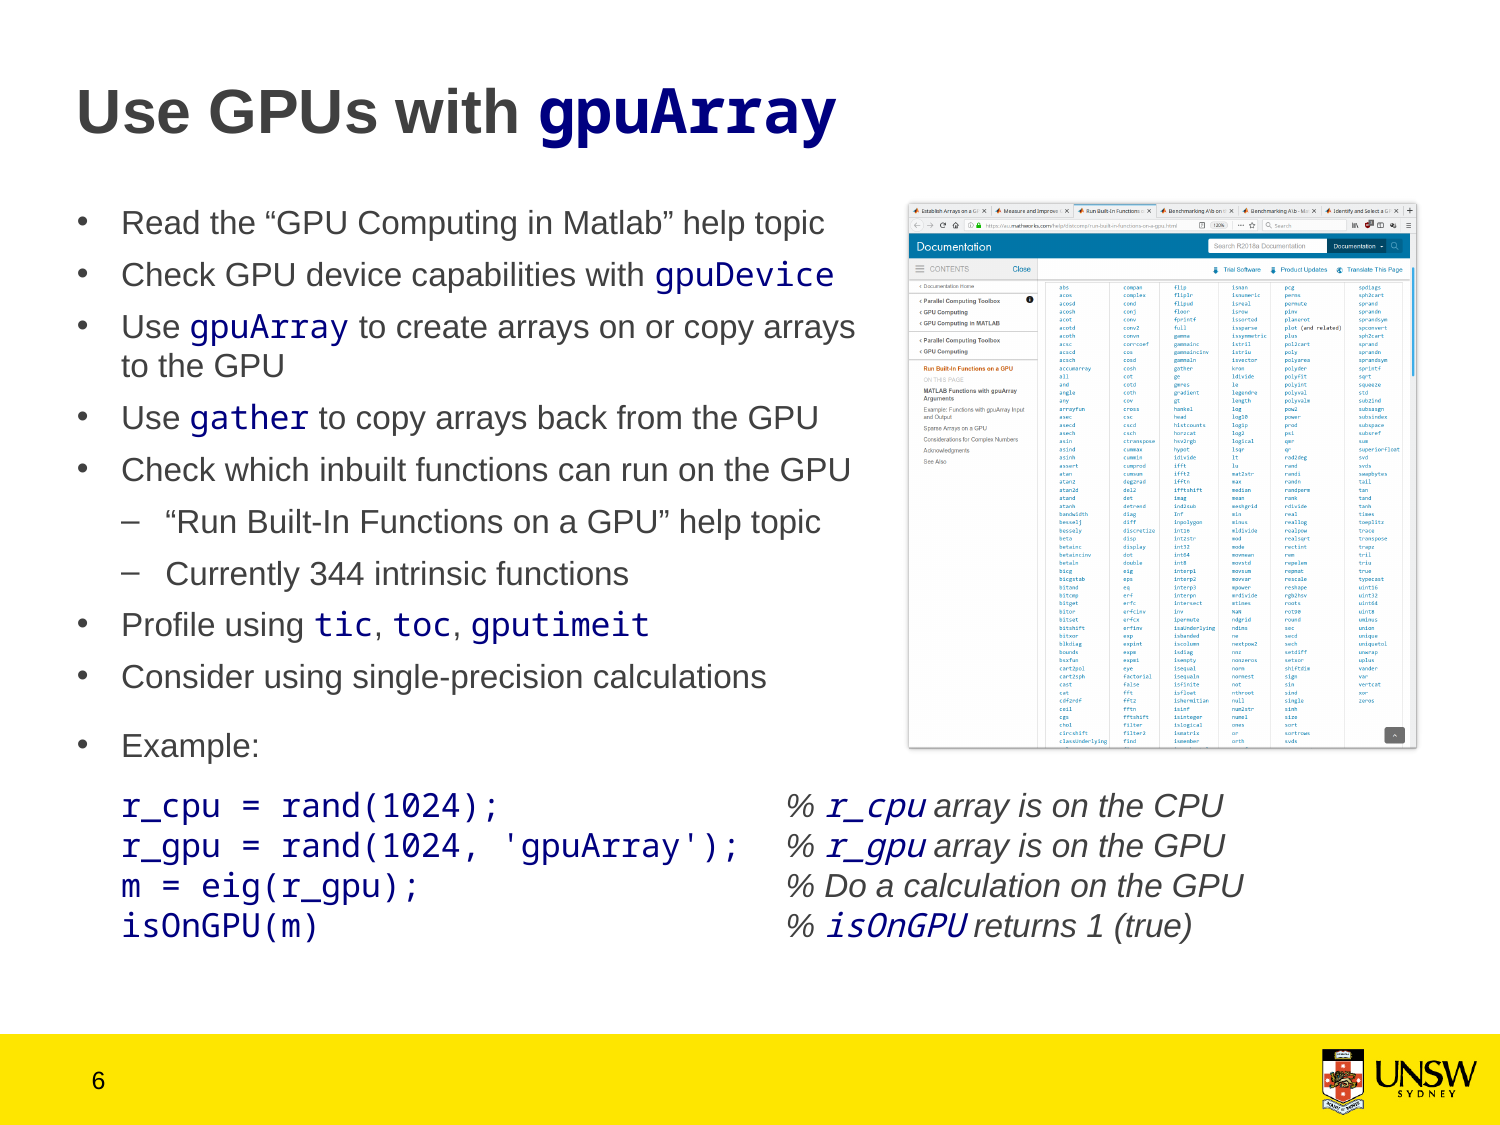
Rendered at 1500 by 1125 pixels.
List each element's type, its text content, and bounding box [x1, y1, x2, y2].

list Read the “GPU Computing in Matlab” help topic Check GPU device capabilities with gpuDevice Use gpuArray to create arrays on or copy arrays to the GPU Use gather to copy arrays back from the GPU Check which inbuilt functions can run on the GPU “Run Built-In Functions on a GPU” help topic Currently 344 intrinsic functions Profile using tic, toc, gputimeit Consider using single-precision calculations Example: r_cpu = rand(1024); % r_cpu array is on the CPU r_gpu = rand(1024, 'gpuArray'); % r_gpu array is on the GPU m = eig(r_gpu); % Do a calculation on the GPU isOnGPU(m) % isOnGPU returns 1 (true) [76, 201, 1424, 958]
picture [0, 1034, 1500, 1125]
title Use GPUs with gpuArray [76, 71, 1424, 147]
slide_number <number> [76, 1057, 196, 1088]
picture [901, 196, 1424, 756]
